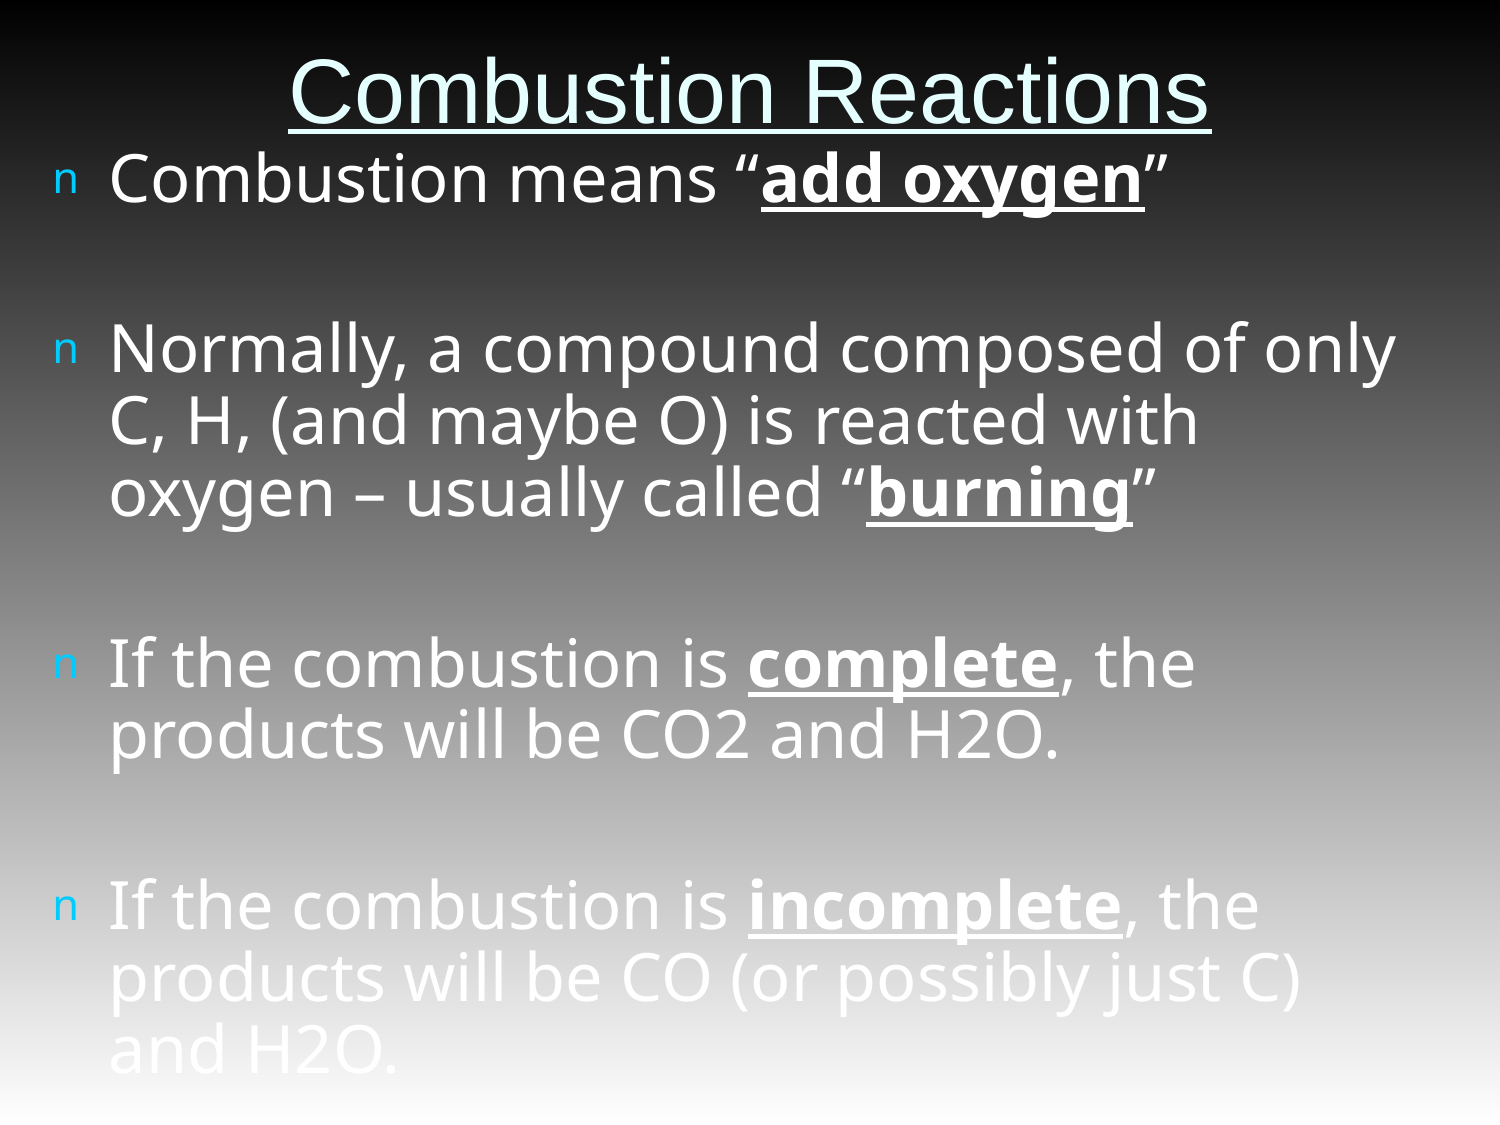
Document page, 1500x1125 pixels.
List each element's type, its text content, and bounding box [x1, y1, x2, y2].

list Combustion means “add oxygen” Normally, a compound composed of only C, H, (and maybe O) is reacted with oxygen – usually called “burning” If the combustion is complete, the products will be CO2 and H2O. If the combustion is incomplete, the products will be CO (or possibly just C) and H2O. [37, 137, 1450, 988]
title Combustion Reactions [112, 24, 1388, 137]
